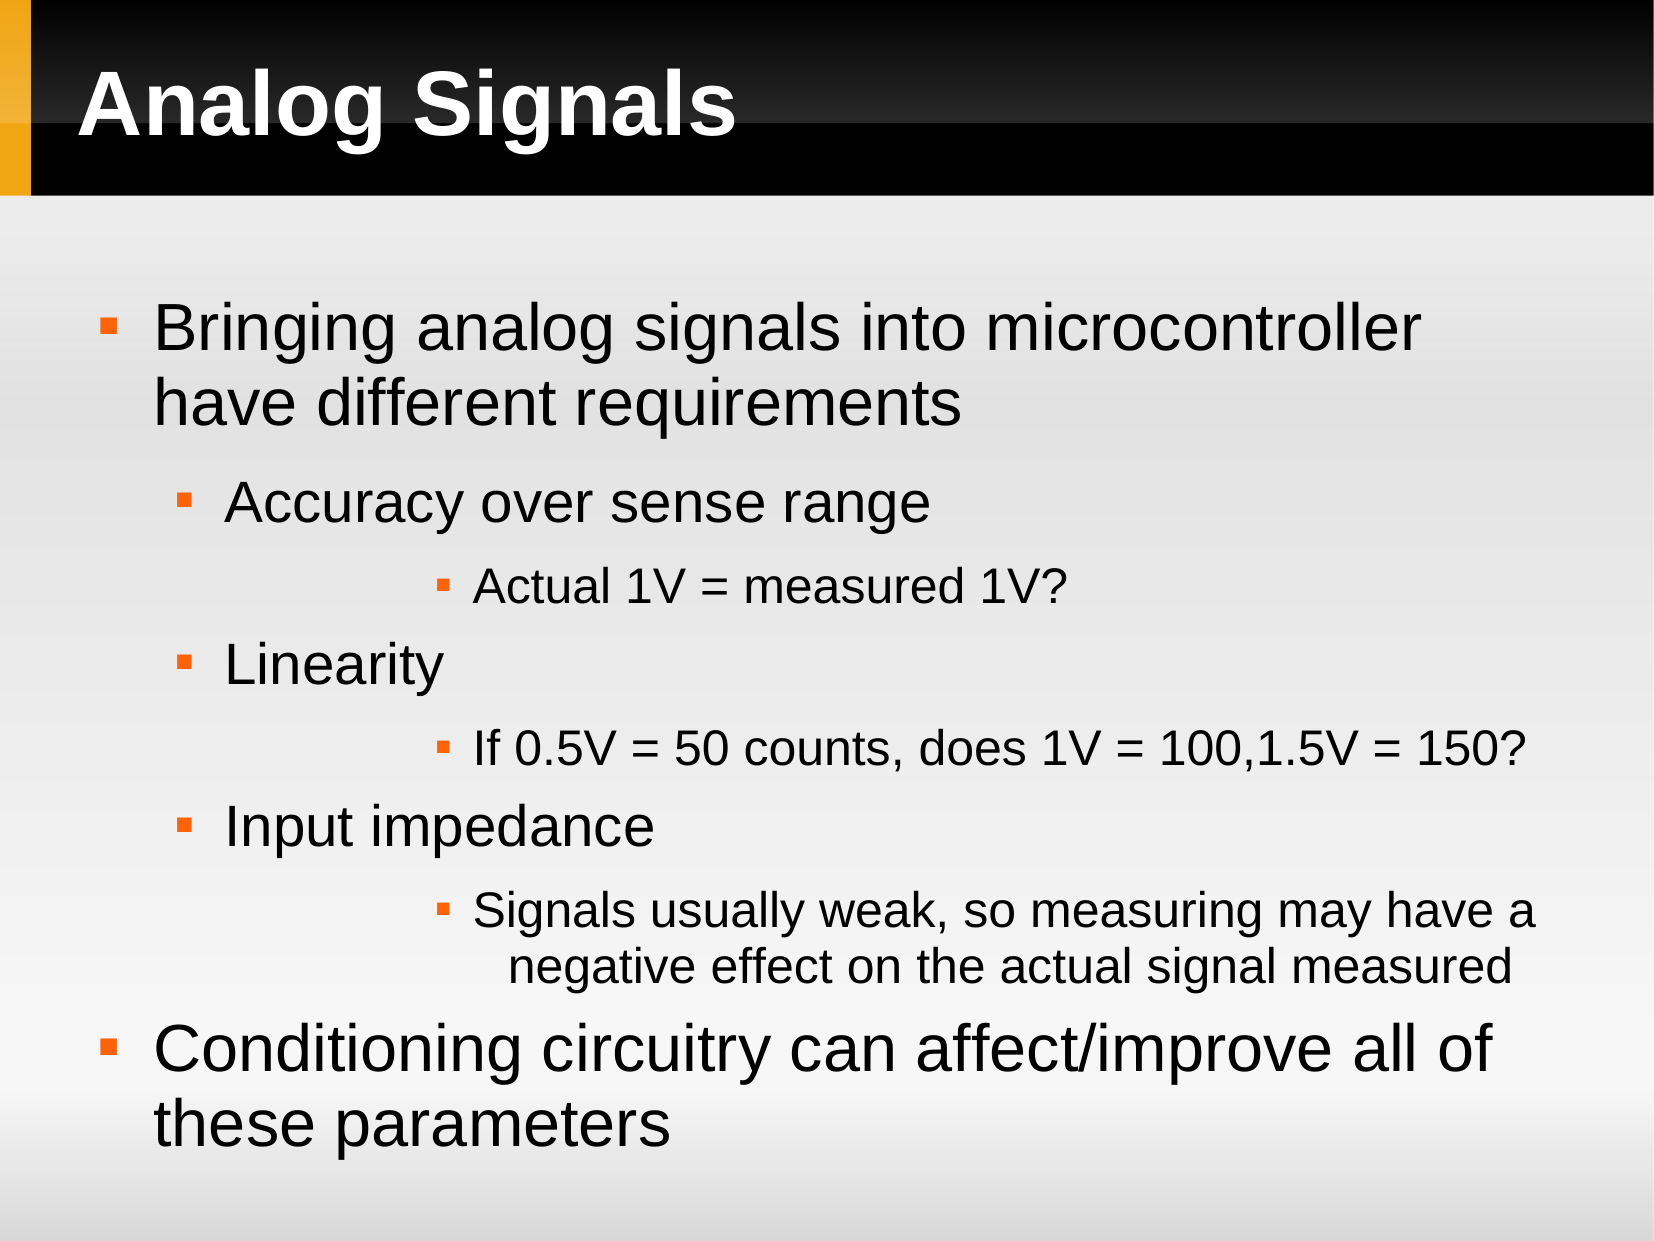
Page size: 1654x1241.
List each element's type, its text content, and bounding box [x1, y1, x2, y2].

title Analog Signals [76, 0, 1565, 208]
list Bringing analog signals into microcontroller have different requirements Accuracy over sense range Actual 1V = measured 1V? Linearity If 0.5V = 50 counts, does 1V = 100,1.5V = 150? Input impedance Signals usually weak, so measuring may have a negative effect on the actual signal measured Conditioning circuitry can affect/improve all of these parameters [82, 290, 1571, 1161]
picture [0, 0, 1654, 1241]
